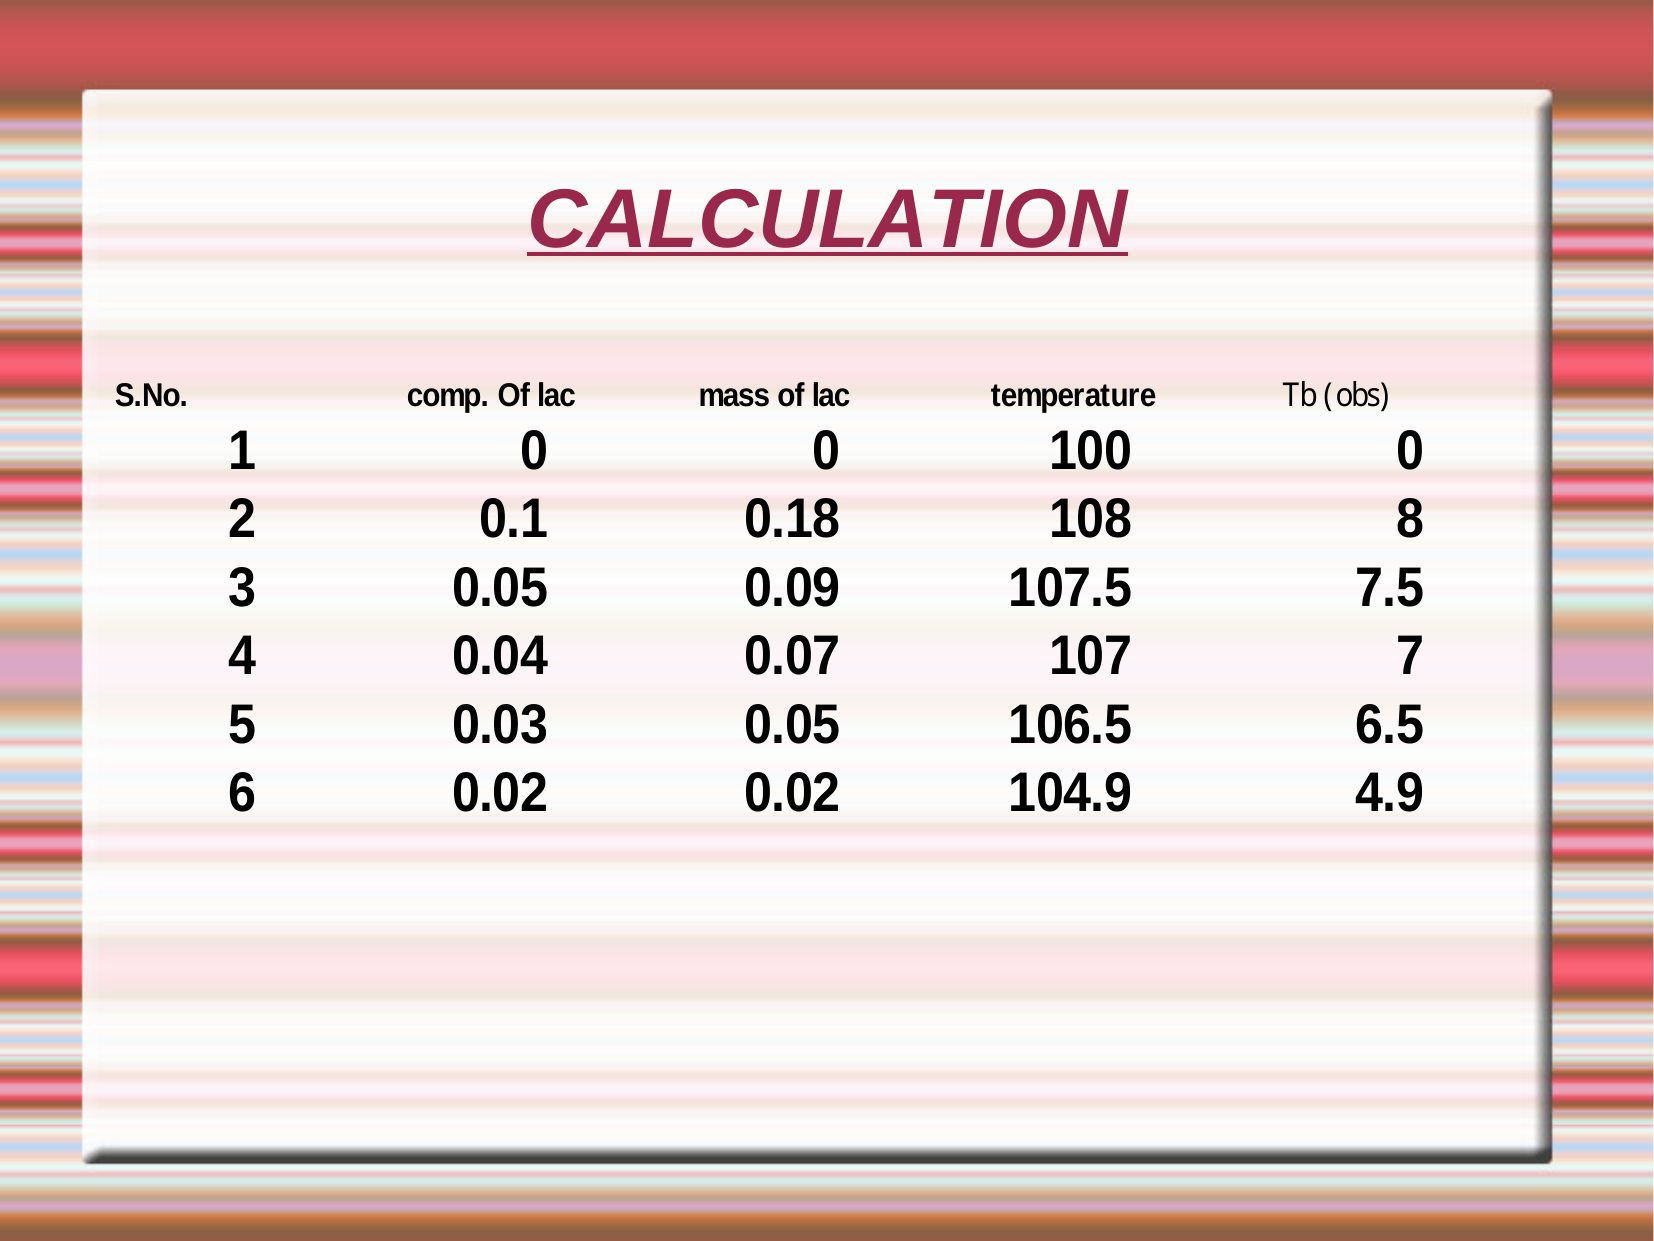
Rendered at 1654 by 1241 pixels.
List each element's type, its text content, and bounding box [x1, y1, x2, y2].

picture [0, 0, 1654, 1241]
chart [112, 375, 1576, 863]
title CALCULATION [121, 114, 1534, 322]
